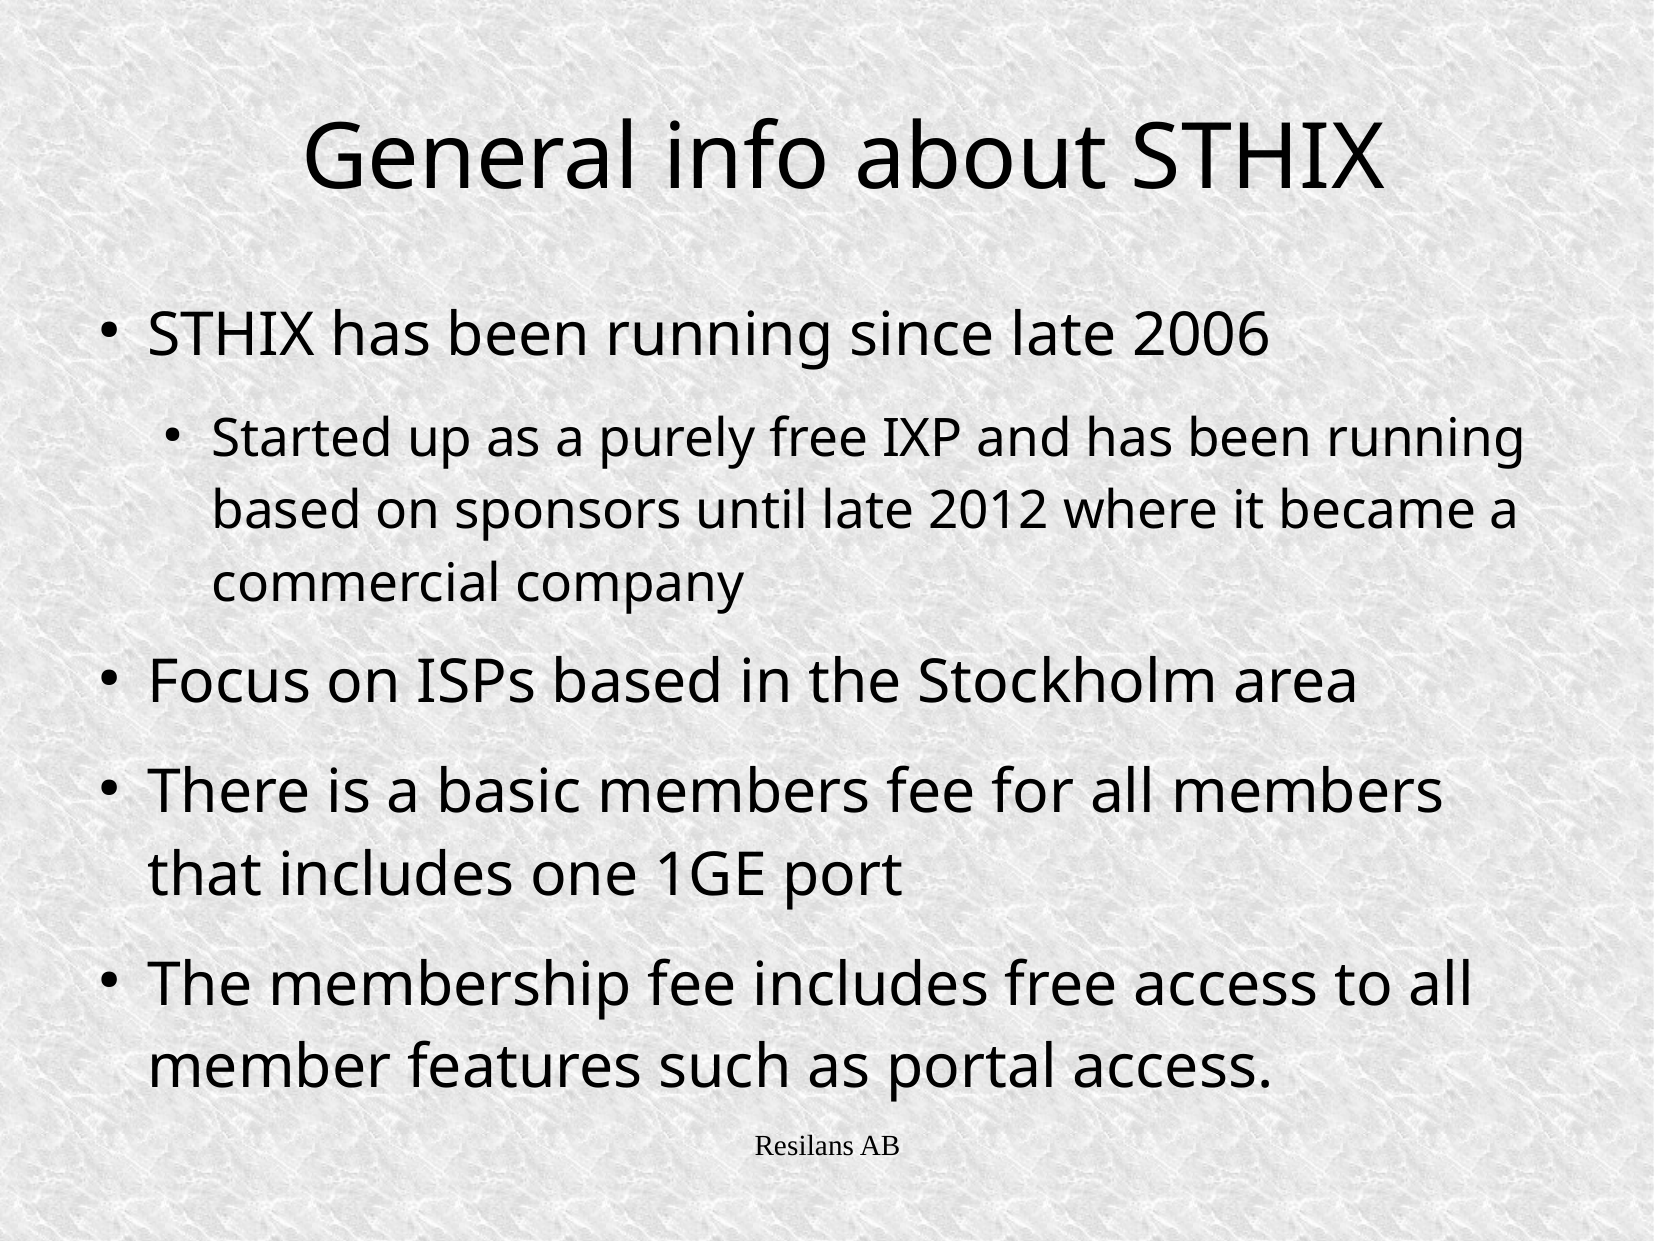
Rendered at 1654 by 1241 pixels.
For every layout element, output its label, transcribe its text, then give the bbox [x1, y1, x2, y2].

title General info about STHIX [82, 49, 1571, 257]
picture [0, 0, 1654, 1241]
list STHIX has been running since late 2006 Started up as a purely free IXP and has been running based on sponsors until late 2012 where it became a commercial company Focus on ISPs based in the Stockholm area There is a basic members fee for all members that includes one 1GE port The membership fee includes free access to all member features such as portal access. [82, 290, 1571, 1109]
